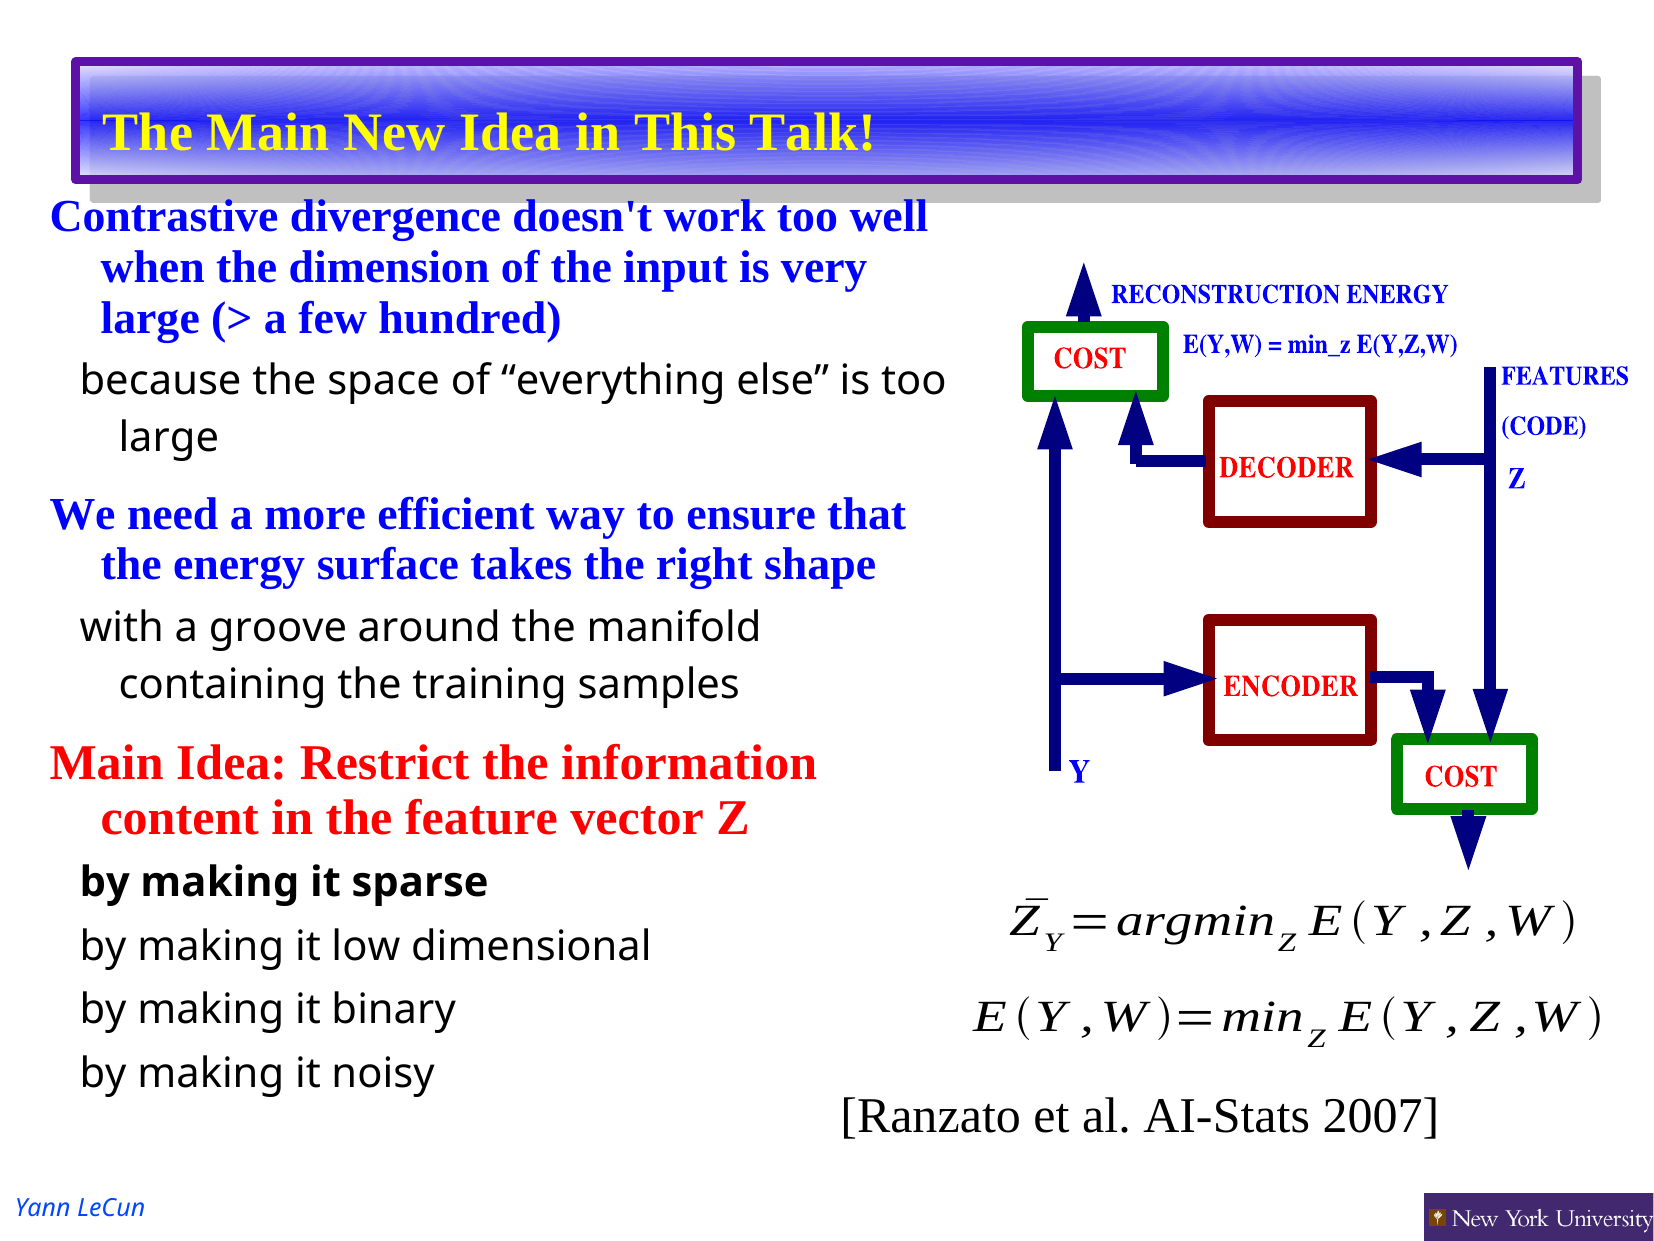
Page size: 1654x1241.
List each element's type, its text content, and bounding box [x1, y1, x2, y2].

text_box [1501, 366, 1532, 385]
text_box [1305, 284, 1323, 304]
text_box [1315, 340, 1328, 353]
text_box [1111, 284, 1144, 304]
list Contrastive divergence doesn't work too well when the dimension of the input is very large (> a few hundred) because the space of “everything else” is too large We need a more efficient way to ensure that the energy surface takes the right shape with a groove around the manifold containing the training samples Main Idea: Restrict the information content in the feature vector Z by making it sparse by making it low dimensional by making it binary by making it noisy [49, 190, 962, 1194]
text_box [1241, 675, 1260, 697]
text_box [1223, 675, 1241, 696]
text_box [1277, 456, 1296, 478]
text_box [1239, 456, 1256, 478]
text_box [1069, 760, 1090, 783]
text_box [1180, 284, 1198, 304]
text_box [1321, 675, 1338, 696]
text_box [1297, 456, 1316, 478]
text_box [1301, 675, 1320, 696]
text_box [1340, 340, 1350, 353]
text_box [1510, 416, 1526, 436]
text_box [Ranzato et al. AI-Stats 2007] [840, 1087, 1441, 1158]
text_box [1198, 284, 1210, 304]
text_box [1426, 334, 1457, 358]
text_box [1545, 416, 1562, 435]
text_box [1532, 366, 1549, 385]
text_box [1279, 284, 1304, 304]
text_box [1230, 334, 1262, 358]
text_box [1398, 334, 1420, 358]
text_box [1373, 334, 1398, 358]
text_box [1054, 347, 1072, 369]
title The Main New Idea in This Talk! [75, 61, 1578, 180]
text_box [1346, 284, 1362, 304]
text_box [1281, 675, 1301, 697]
text_box [1527, 416, 1545, 436]
text_box [1562, 416, 1578, 435]
chart [992, 884, 1590, 960]
text_box [1362, 284, 1395, 304]
text_box [1145, 284, 1161, 304]
text_box [1323, 284, 1340, 304]
text_box [1502, 416, 1509, 440]
text_box [1465, 765, 1479, 787]
text_box [1335, 456, 1354, 478]
text_box [1288, 340, 1314, 353]
text_box [1219, 456, 1238, 478]
text_box [1109, 347, 1126, 369]
chart [955, 980, 1619, 1056]
text_box [1211, 284, 1245, 304]
text_box [1579, 416, 1586, 440]
text_box [1431, 284, 1449, 304]
text_box [1480, 765, 1497, 787]
text_box [1425, 765, 1443, 787]
text_box [1268, 347, 1282, 351]
text_box [1244, 284, 1262, 304]
text_box [1094, 347, 1108, 369]
text_box [1262, 284, 1279, 304]
text_box [1073, 347, 1093, 369]
text_box [1200, 334, 1224, 358]
text_box [1183, 334, 1199, 353]
text_box [1257, 456, 1275, 478]
text_box [1356, 334, 1372, 353]
text_box [1420, 348, 1426, 358]
text_box [1225, 348, 1230, 358]
text_box [1317, 456, 1334, 478]
picture [1424, 1193, 1654, 1241]
text_box [1413, 284, 1431, 304]
text_box [1162, 284, 1180, 304]
text_box [1549, 366, 1582, 386]
text_box [1339, 675, 1358, 696]
text_box [1396, 284, 1413, 304]
text_box [1583, 366, 1629, 386]
text_box [1508, 468, 1525, 489]
text_box [1262, 675, 1280, 697]
text_box [1444, 765, 1464, 787]
